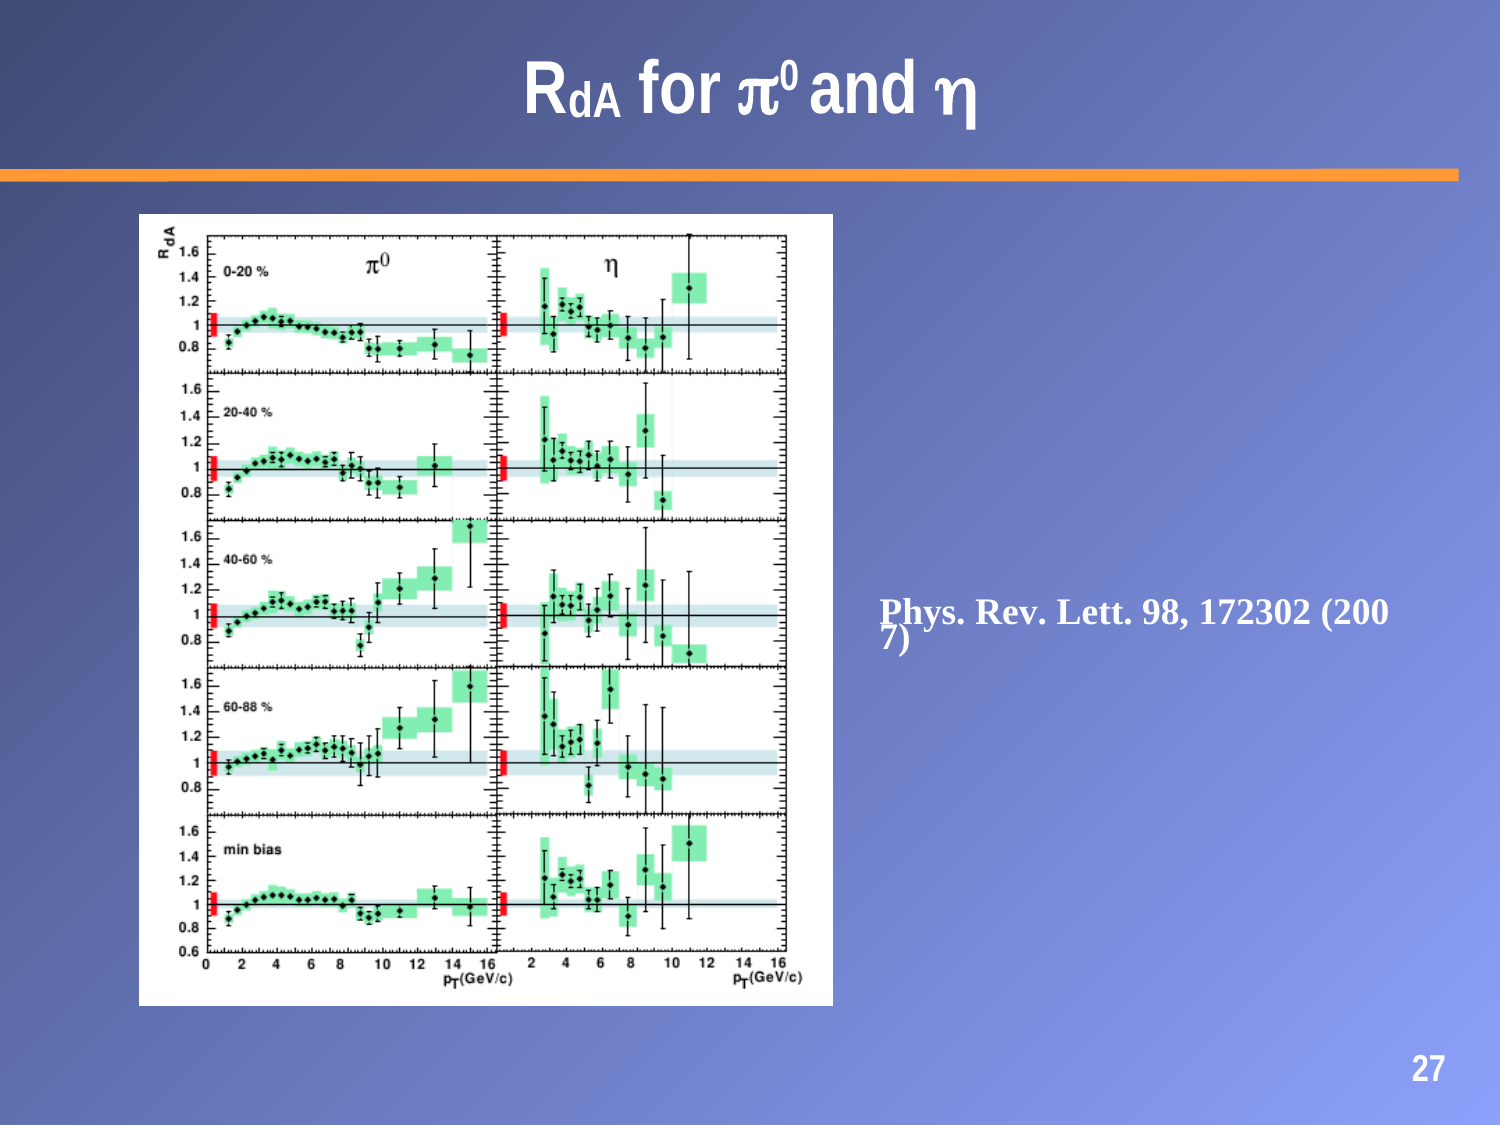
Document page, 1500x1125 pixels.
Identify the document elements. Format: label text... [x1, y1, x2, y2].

picture [139, 214, 833, 1006]
text_box Phys. Rev. Lett. 98, 172302 (2007) [864, 562, 1410, 639]
title RdA for 0 and h [146, 17, 1358, 179]
